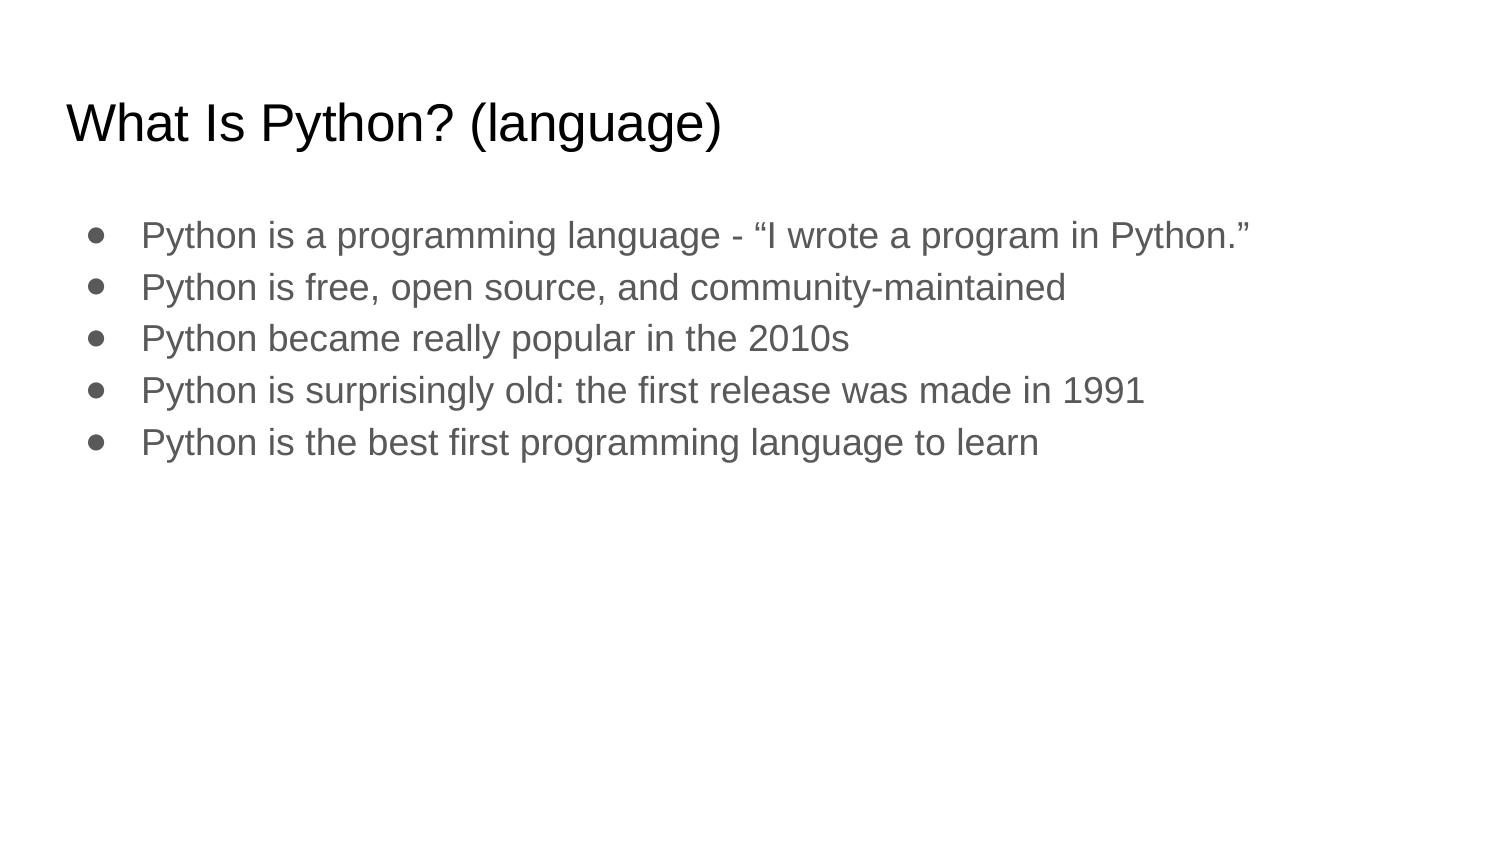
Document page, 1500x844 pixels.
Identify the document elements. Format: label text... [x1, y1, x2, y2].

title What Is Python? (language) [51, 72, 1449, 167]
list Python is a programming language - “I wrote a program in Python.” Python is free, open source, and community-maintained Python became really popular in the 2010s Python is surprisingly old: the first release was made in 1991 Python is the best first programming language to learn [51, 189, 1449, 750]
